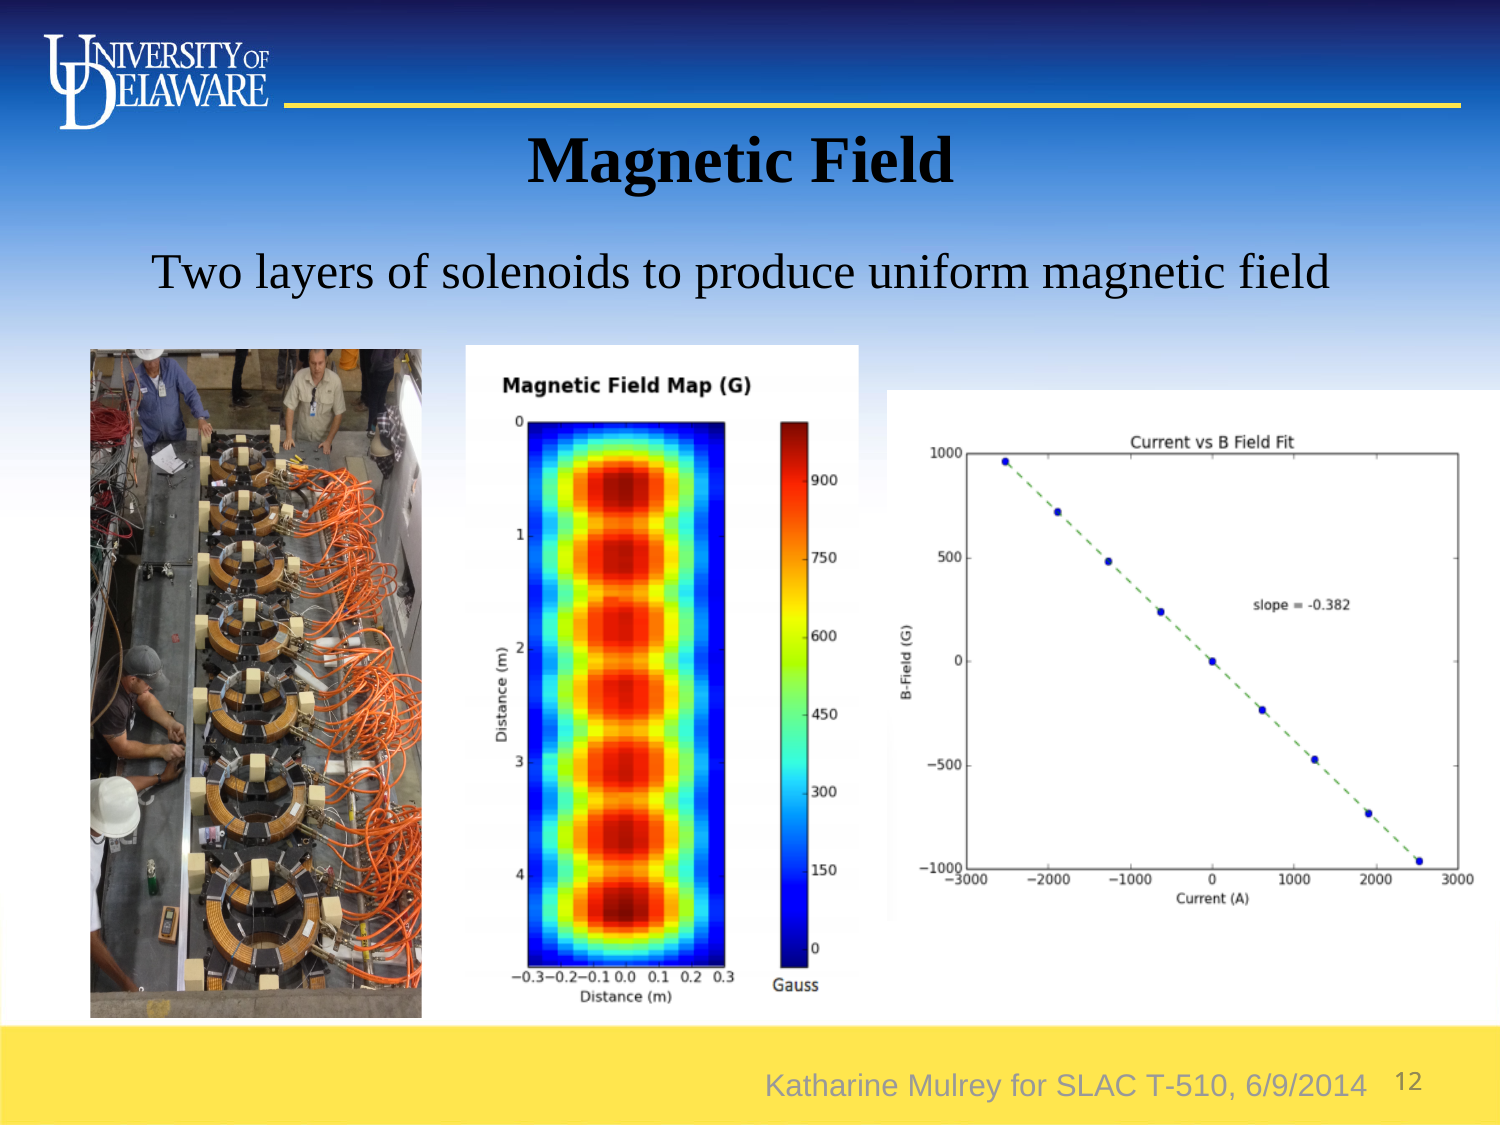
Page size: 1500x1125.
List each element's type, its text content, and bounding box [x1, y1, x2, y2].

text_box Magnetic Field [0, 45, 1486, 268]
text_box Katharine Mulrey for SLAC T-510, 6/9/2014 [750, 1057, 1471, 1111]
text_box <number> [1299, 1052, 1438, 1057]
picture [0, 0, 1500, 1125]
text_box Two layers of solenoids to produce uniform magnetic field [134, 268, 1439, 353]
